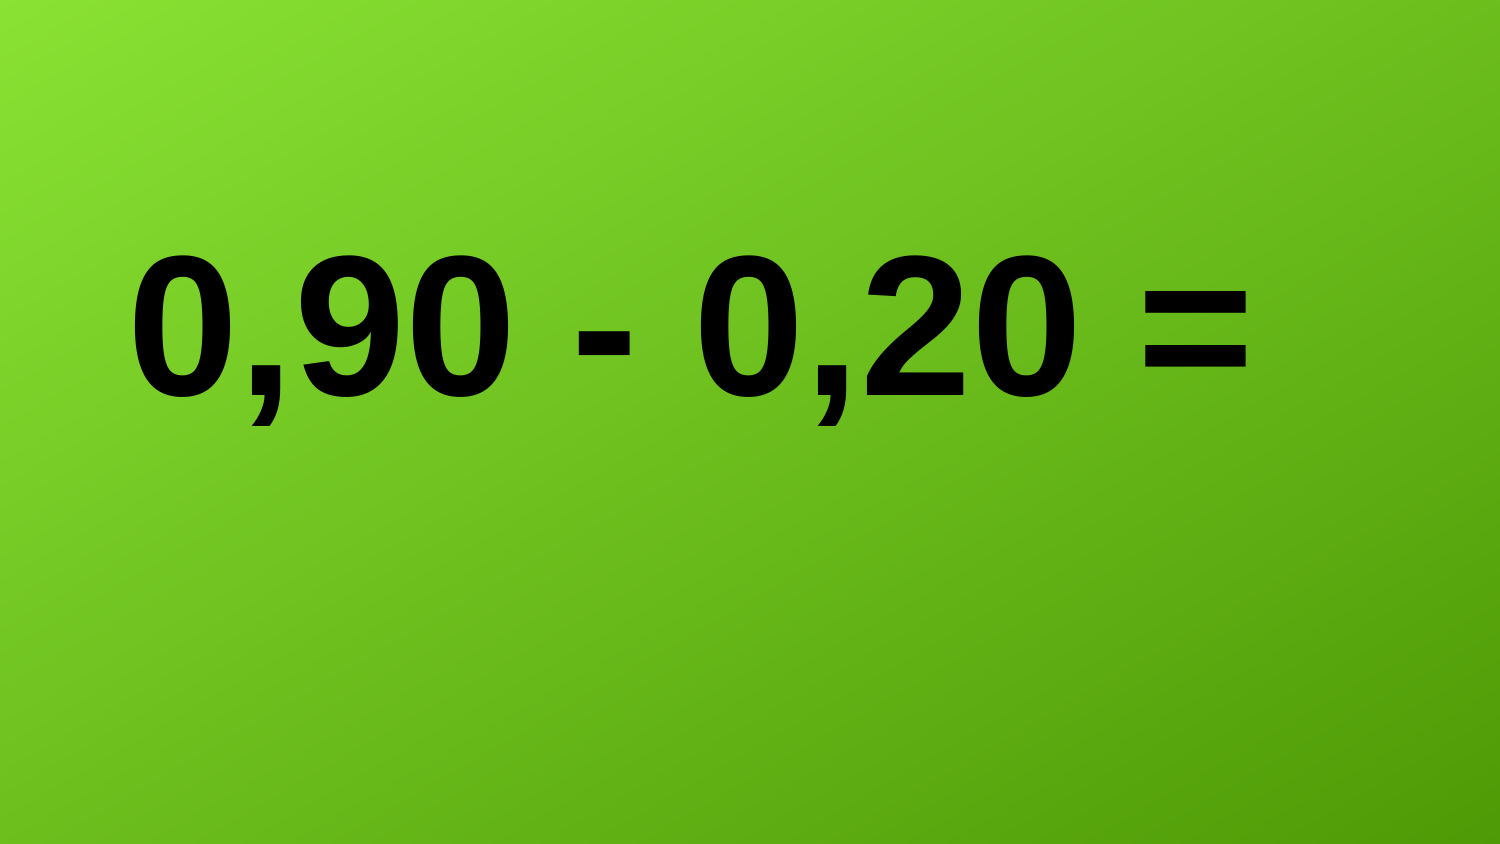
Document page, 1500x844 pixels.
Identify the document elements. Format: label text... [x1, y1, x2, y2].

title 0,90 - 0,20 = [112, 259, 1388, 450]
